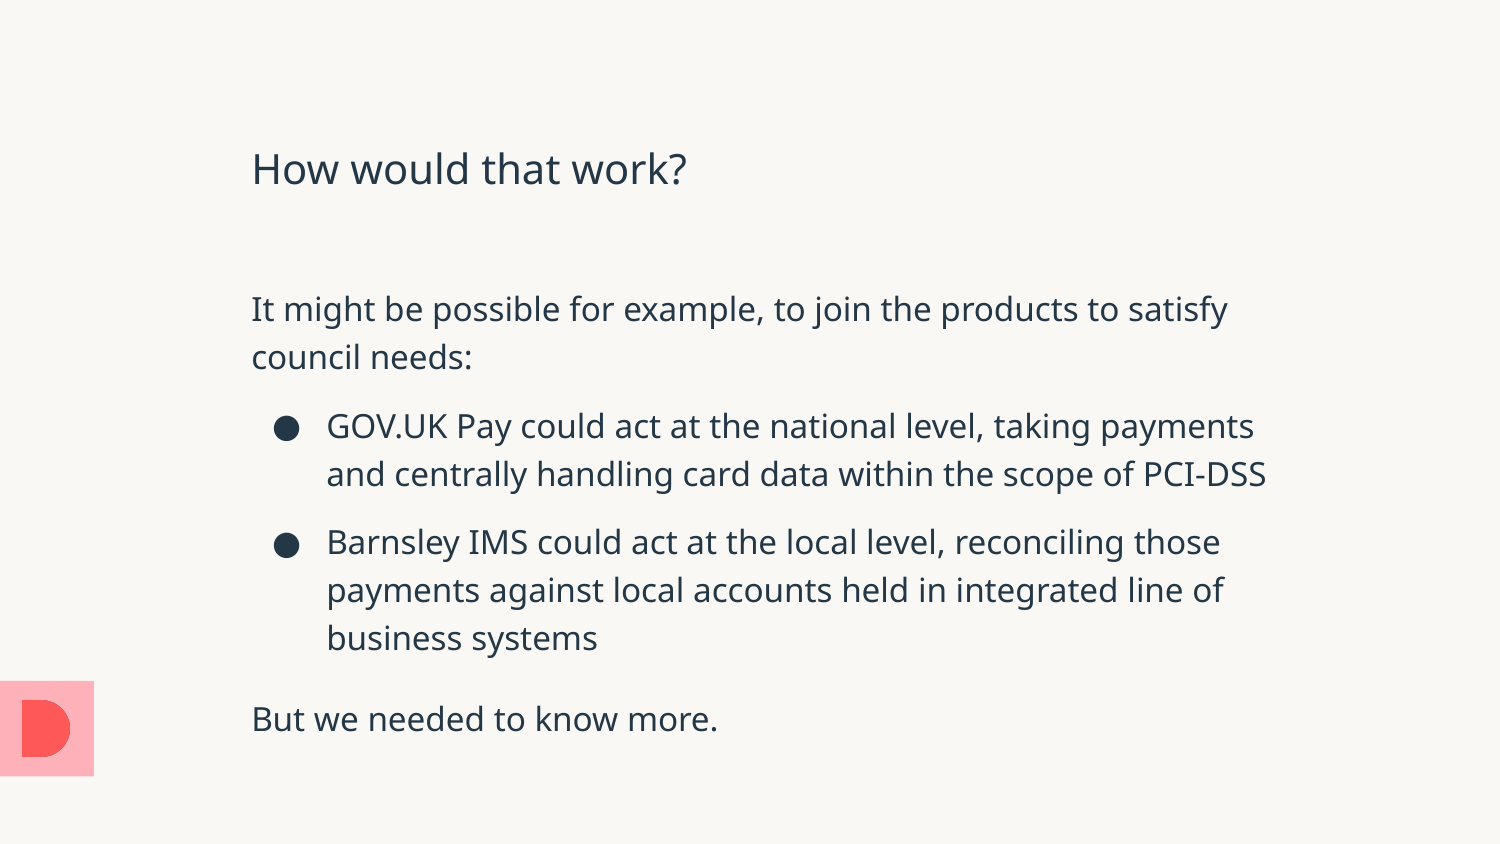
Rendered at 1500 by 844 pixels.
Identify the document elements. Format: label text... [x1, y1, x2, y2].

picture [22, 700, 70, 757]
title How would that work? [236, 118, 1329, 238]
list It might be possible for example, to join the products to satisfy council needs: GOV.UK Pay could act at the national level, taking payments and centrally handling card data within the scope of PCI-DSS Barnsley IMS could act at the local level, reconciling those payments against local accounts held in integrated line of business systems But we needed to know more. [236, 265, 1329, 681]
